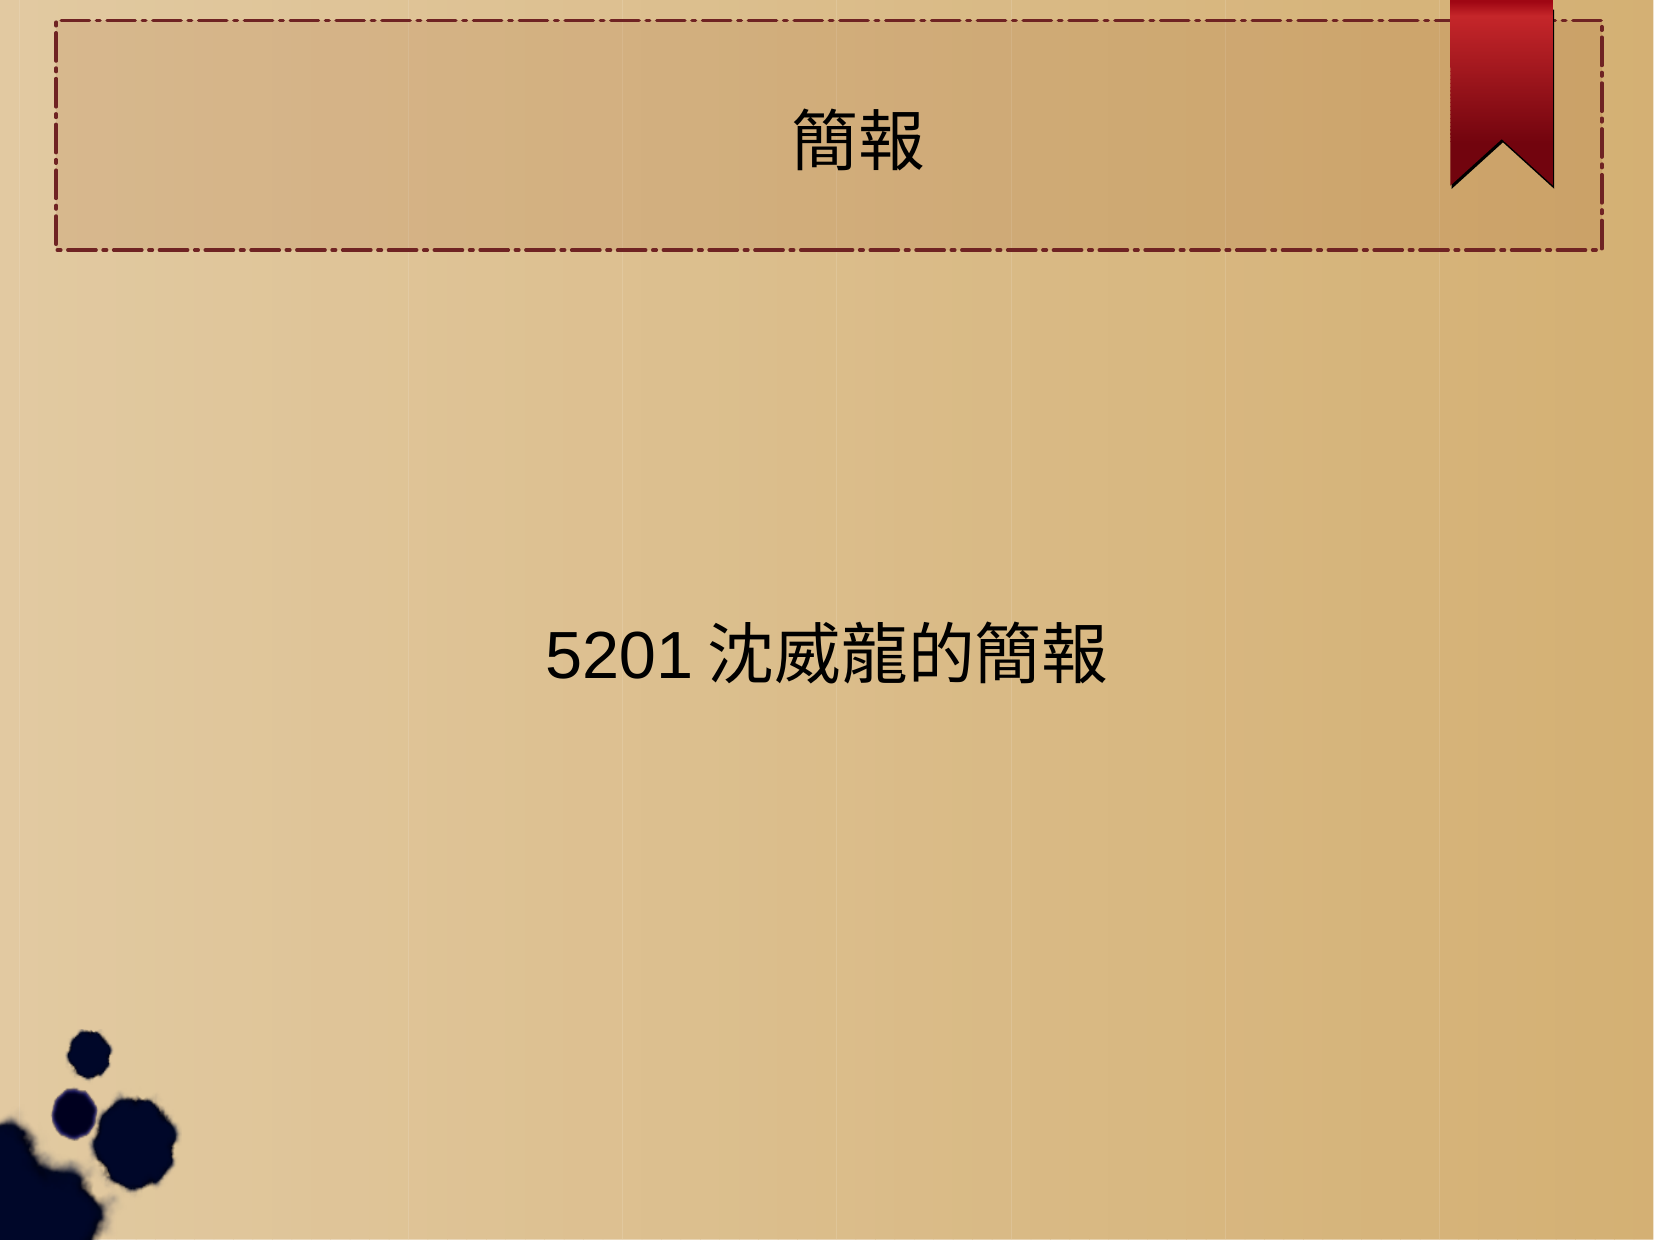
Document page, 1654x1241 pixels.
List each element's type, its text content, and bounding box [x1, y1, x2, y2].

title [82, 49, 1571, 257]
subtitle 5201沈威龍的簡報 [82, 290, 1571, 1010]
text_box 簡報 [776, 97, 940, 175]
